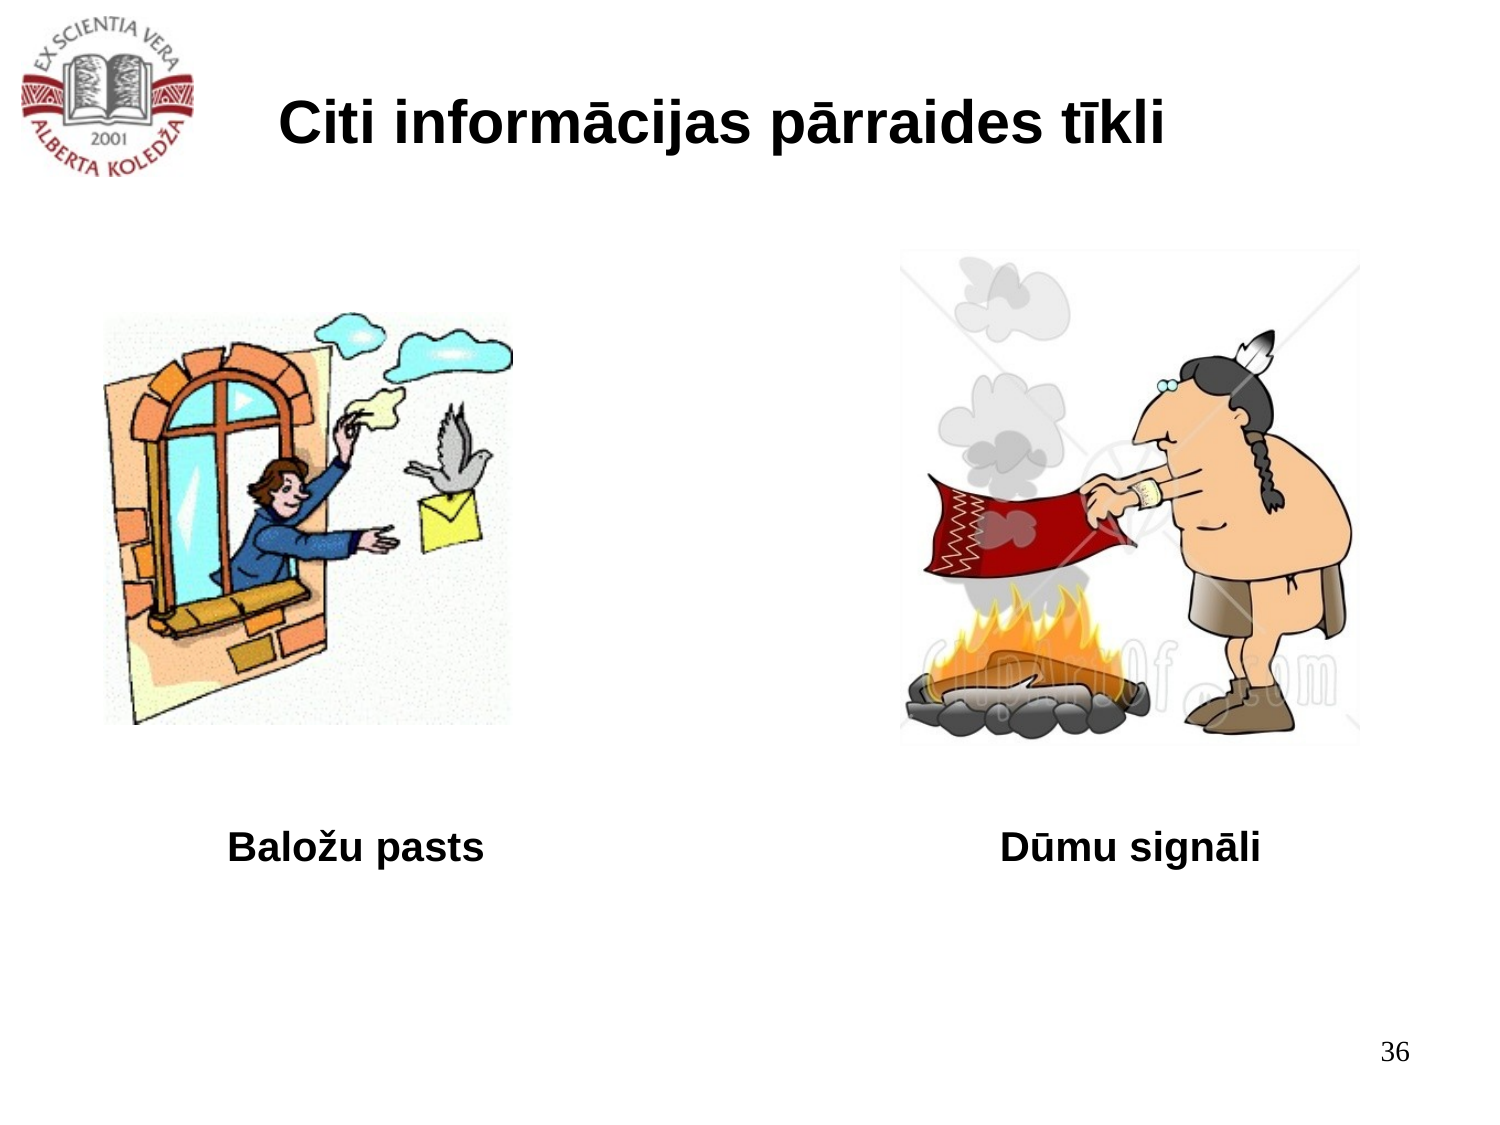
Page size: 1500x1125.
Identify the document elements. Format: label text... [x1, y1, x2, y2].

text_box <skaitlis> [1074, 1025, 1426, 1101]
picture [900, 249, 1360, 746]
text_box Baložu pasts [212, 812, 500, 878]
text_box Dūmu signāli [984, 812, 1277, 878]
picture [21, 16, 194, 177]
picture [103, 312, 513, 726]
title Citi informācijas pārraides tīkli [50, 62, 1374, 175]
